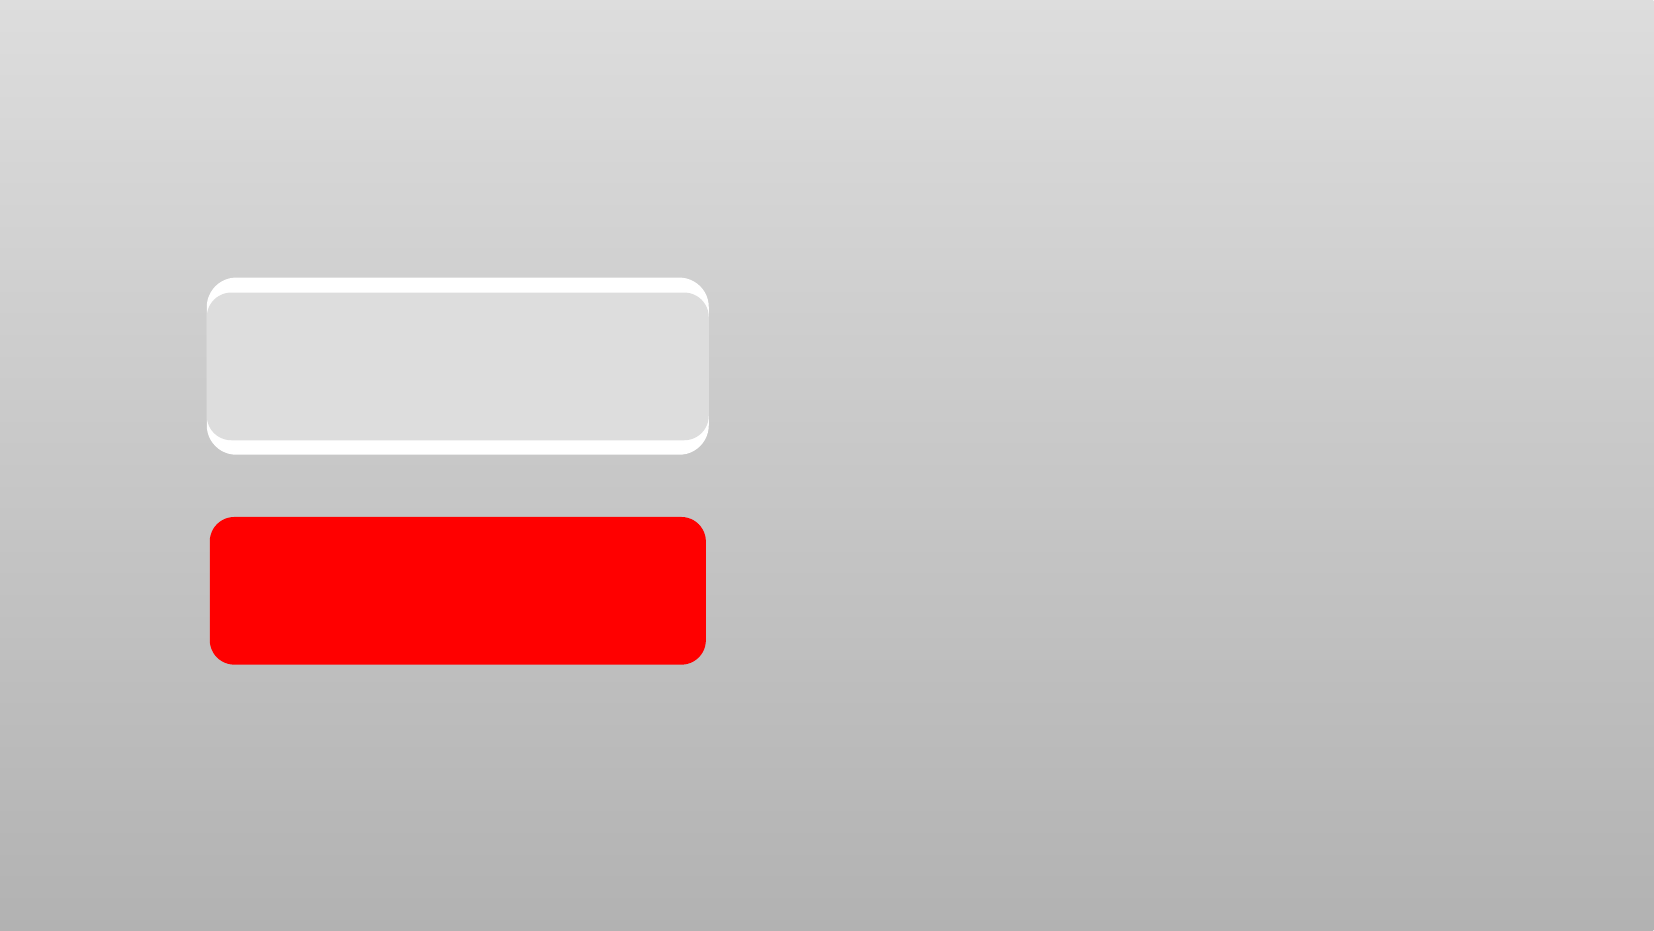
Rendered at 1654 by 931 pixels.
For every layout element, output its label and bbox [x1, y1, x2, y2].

text_box [206, 277, 709, 455]
text_box [209, 516, 706, 665]
